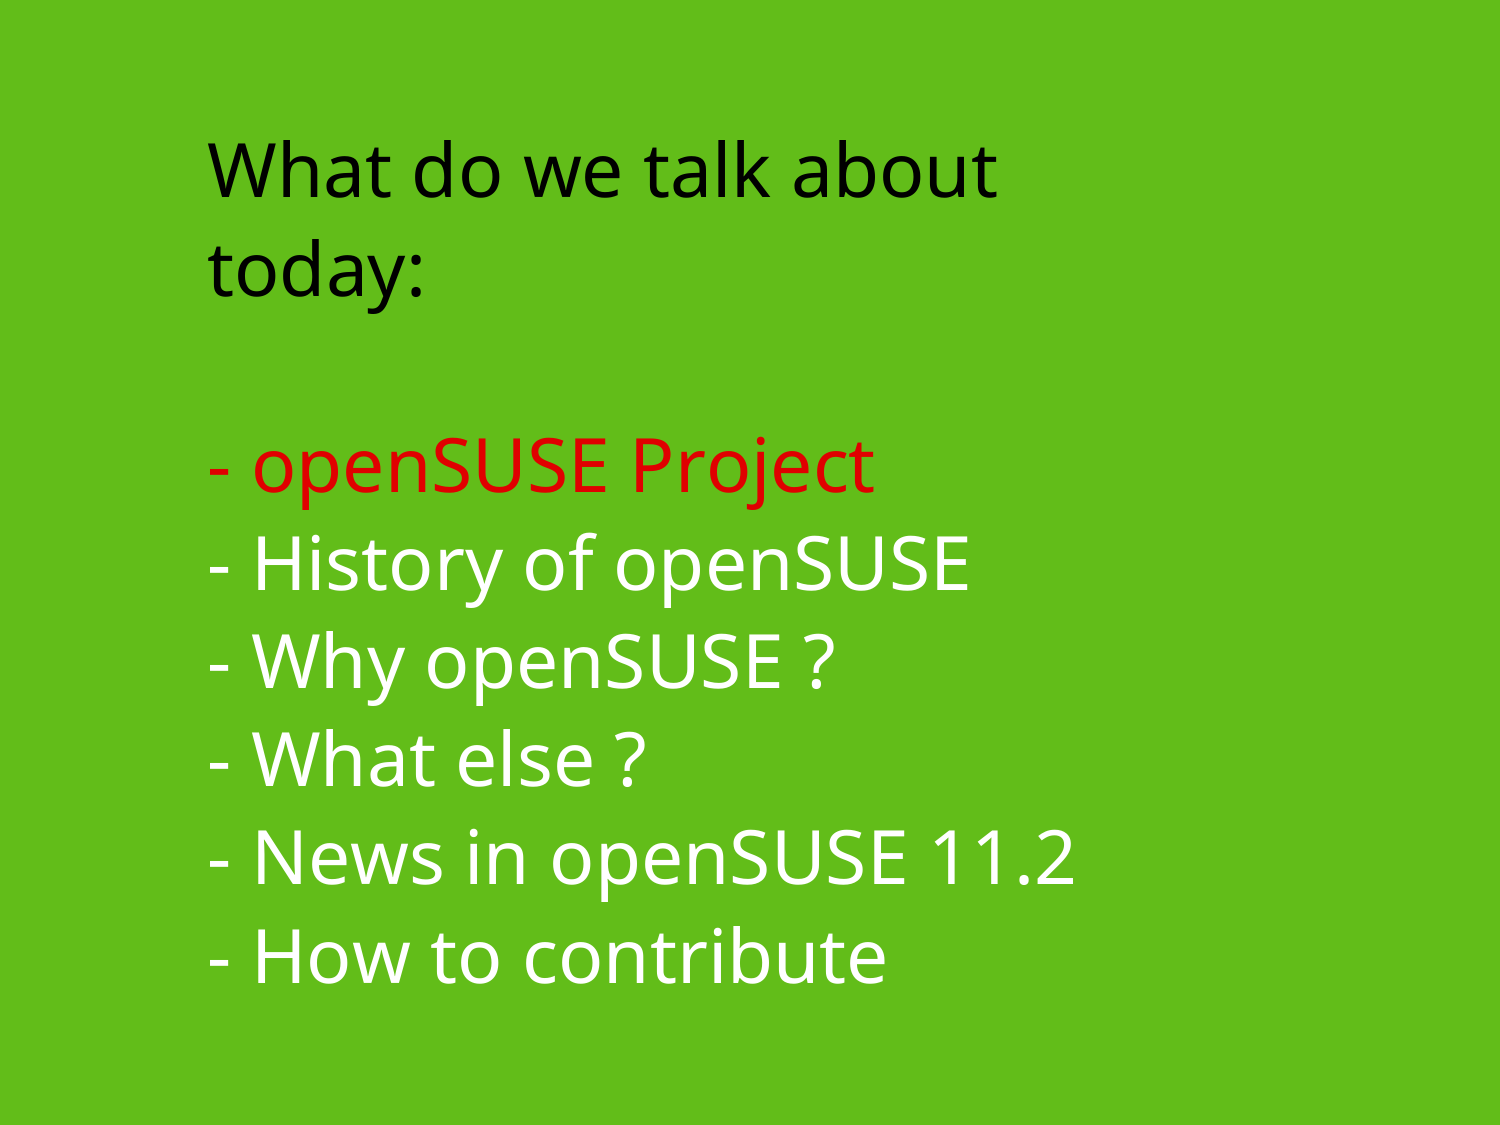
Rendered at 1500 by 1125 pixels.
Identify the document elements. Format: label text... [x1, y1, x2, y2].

title What do we talk about today: - openSUSE Project - History of openSUSE - Why openSUSE ? - What else ? - News in openSUSE 11.2 - How to contribute [66, 59, 1093, 1063]
